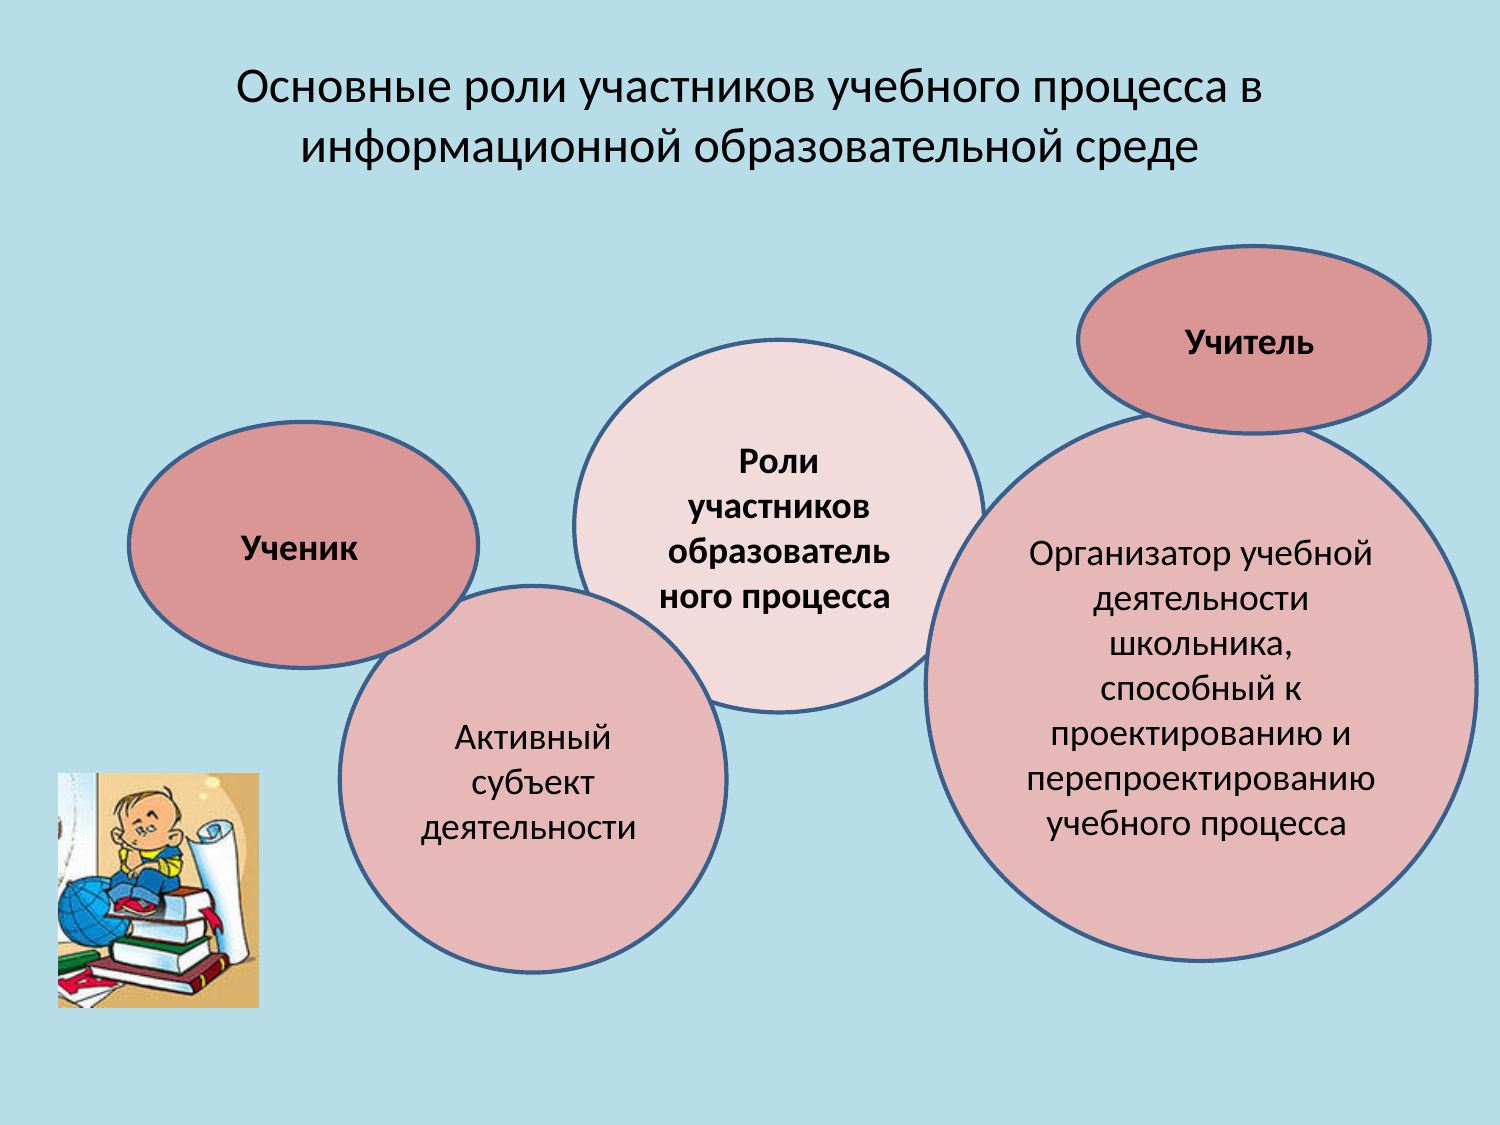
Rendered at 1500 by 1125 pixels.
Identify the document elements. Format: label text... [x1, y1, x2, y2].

text_box Активный субъект деятельности [339, 585, 727, 973]
text_box Роли участников образователь ного процесса [574, 339, 984, 713]
picture [58, 773, 259, 1008]
text_box Ученик [128, 421, 479, 668]
text_box Организатор учебной деятельности школьника, способный к проектированию и перепроектированию учебного процесса [925, 415, 1477, 961]
title Основные роли участников учебного процесса в информационной образовательной среде [75, 45, 1425, 233]
text_box Учитель [1078, 246, 1430, 434]
